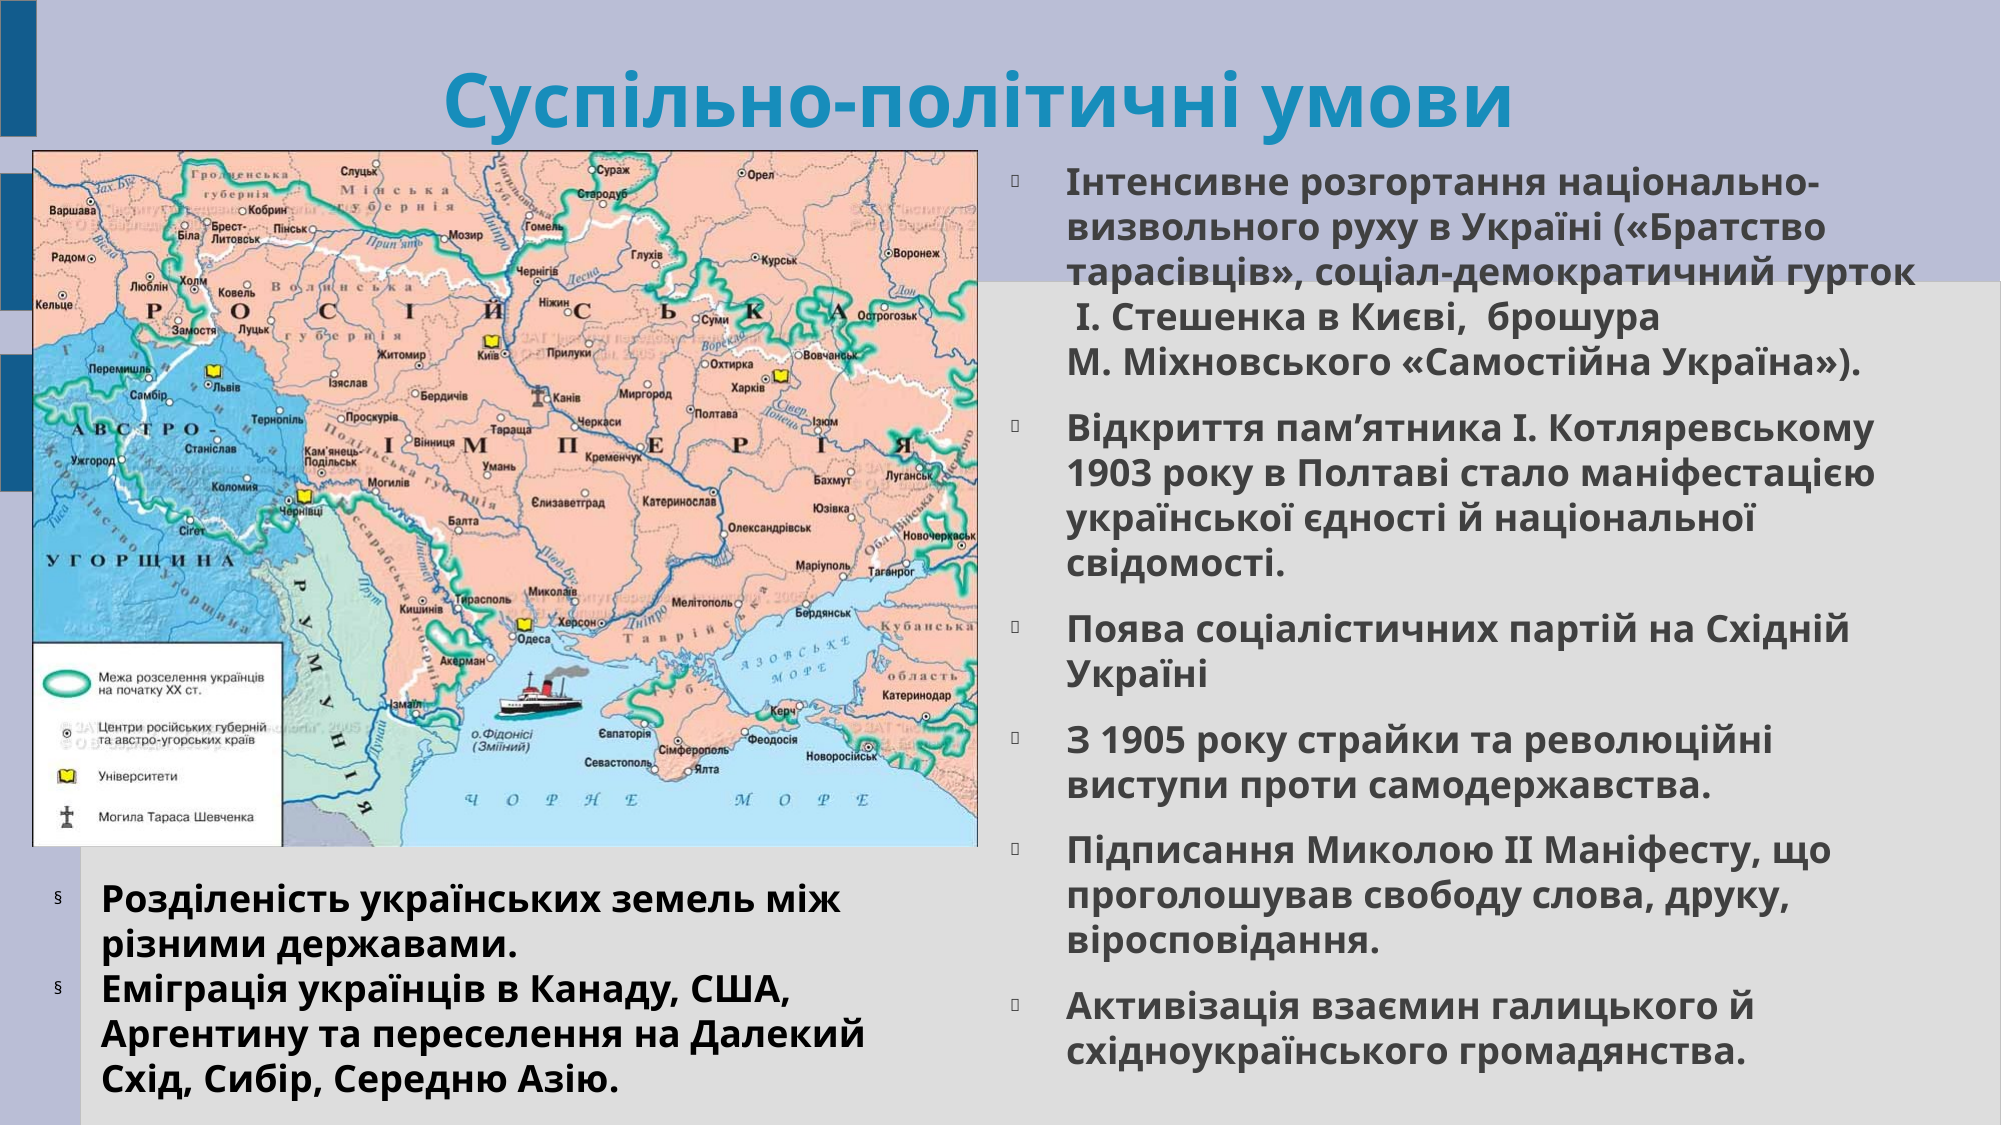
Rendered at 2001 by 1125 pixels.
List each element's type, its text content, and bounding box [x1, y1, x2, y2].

picture [32, 150, 978, 847]
list Інтенсивне розгортання національно-визвольного руху в Україні («Братство тарасівців», соціал-демократичний гурток І. Стешенка в Києві, брошура М. Міхновського «Самостійна Україна»). Відкриття пам’ятника І. Котляревському 1903 року в Полтаві стало маніфестацією української єдності й національної свідомості. Поява соціалістичних партій на Східній Україні З 1905 року страйки та революційні виступи проти самодержавства. Підписання Миколою ІІ Маніфесту, що проголошував свободу слова, друку, віросповідання. Активізація взаємин галицького й східноукраїнського громадянства. [995, 150, 1939, 1069]
title Суспільно-політичні умови [427, 45, 1890, 256]
text_box Розділеність українських земель між різними державами. Еміграція українців в Канаду, США, Аргентину та переселення на Далекий Схід, Сибір, Середню Азію. [39, 868, 978, 1108]
